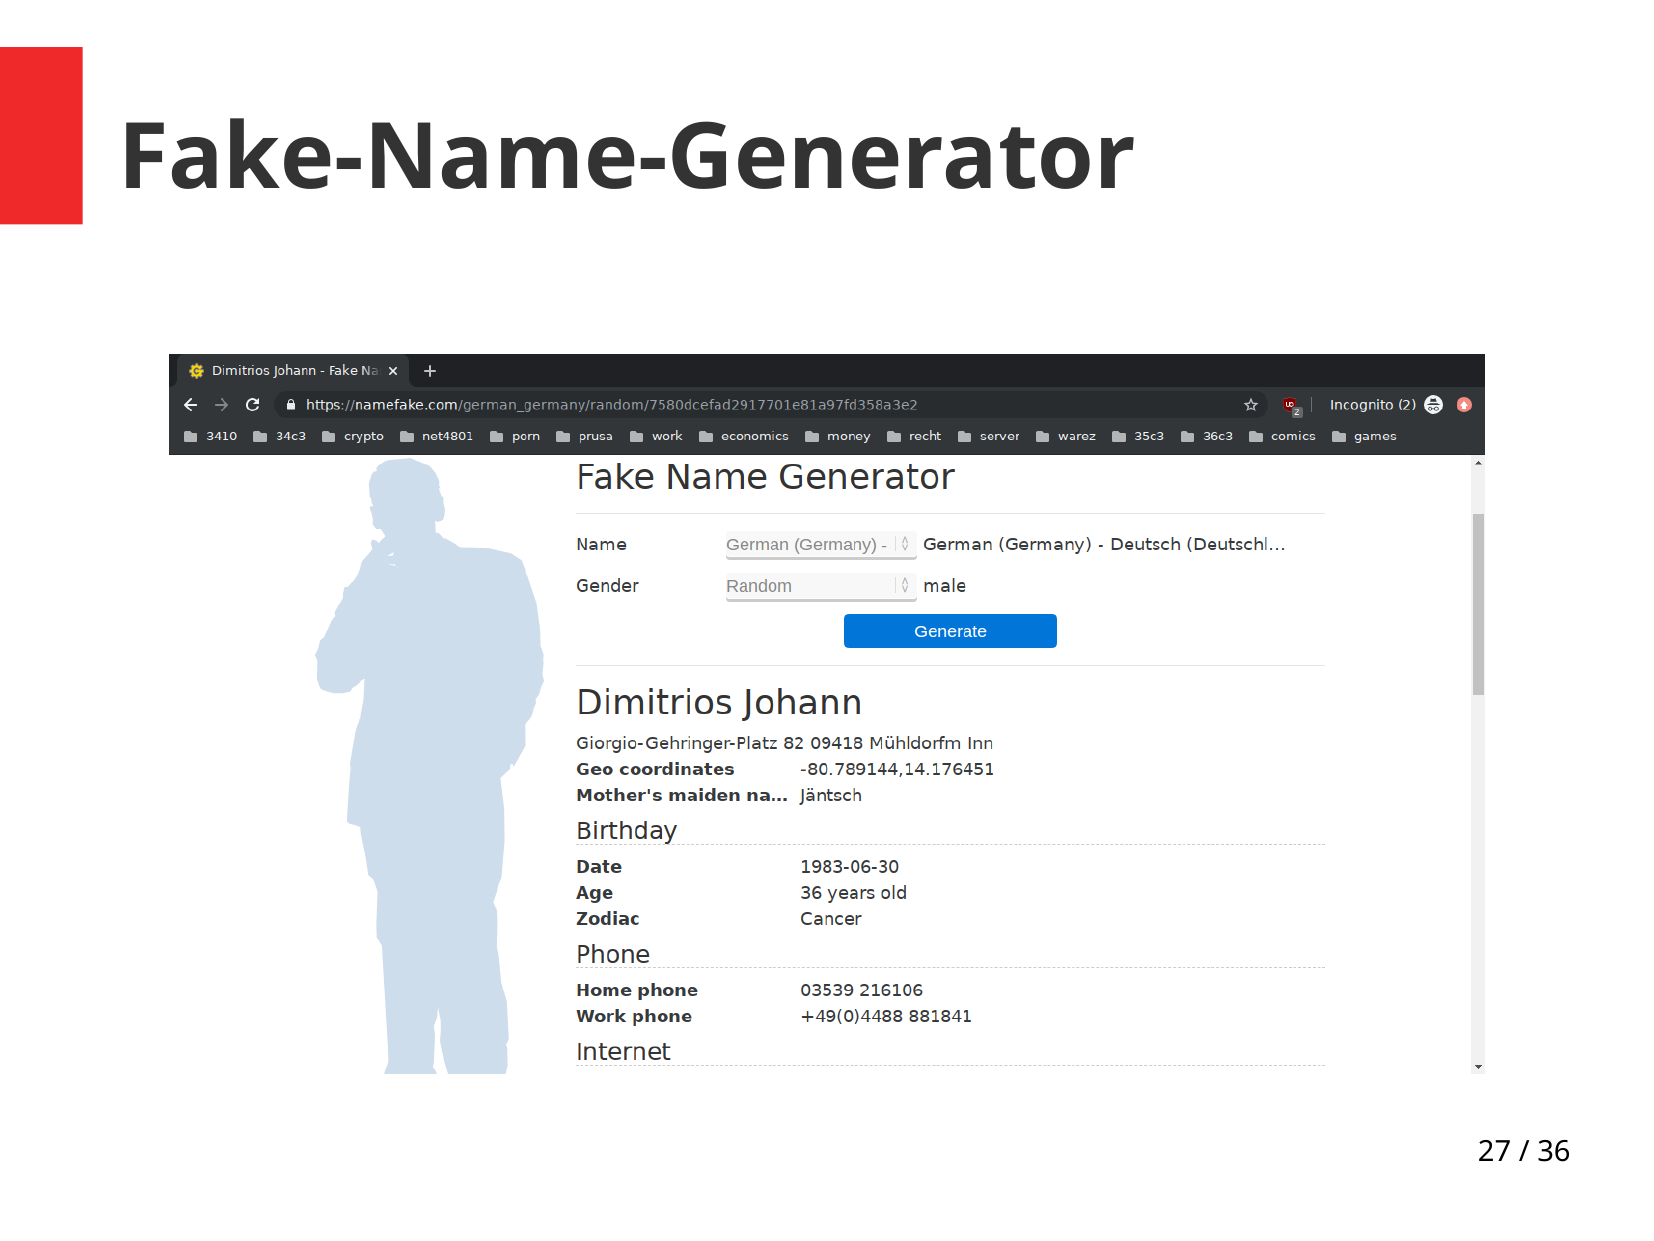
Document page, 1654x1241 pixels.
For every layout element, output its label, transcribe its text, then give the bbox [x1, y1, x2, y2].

title Fake-Name-Generator [118, 49, 1571, 257]
picture [169, 354, 1485, 1074]
